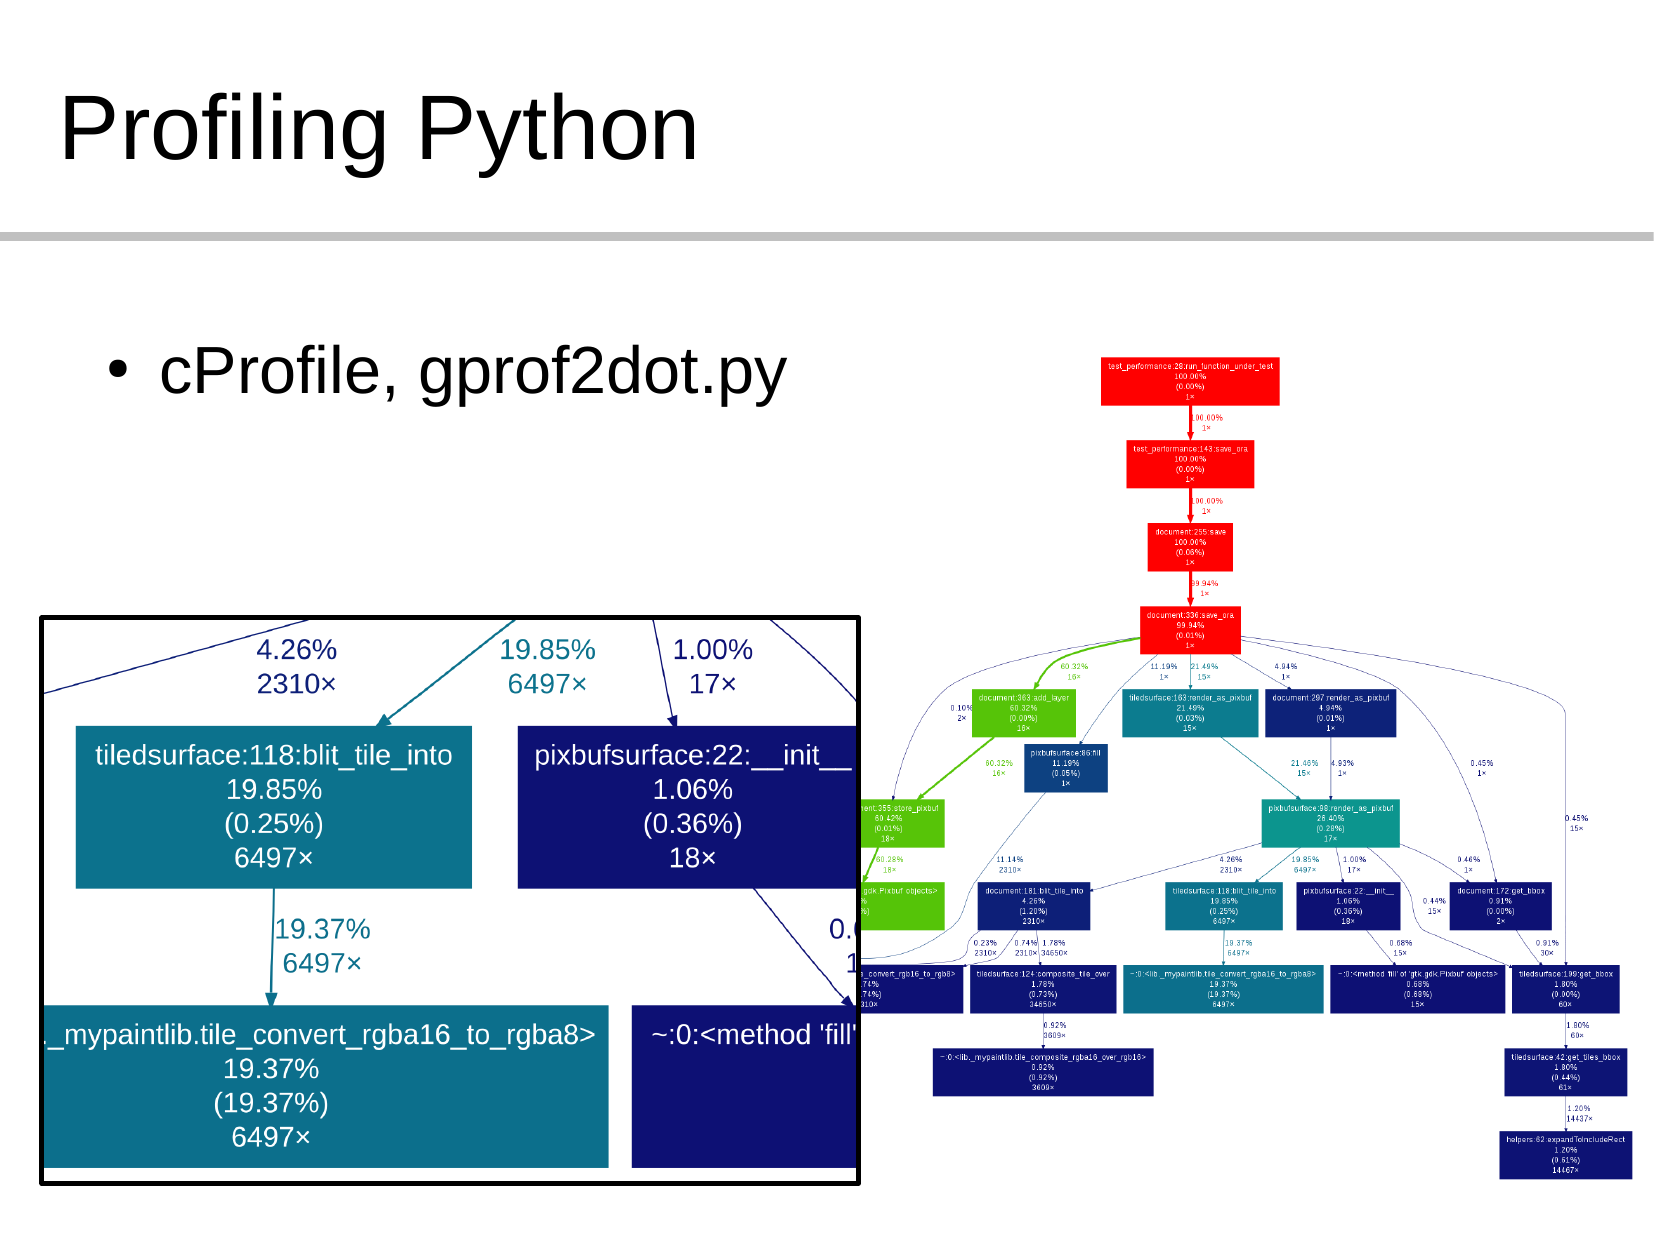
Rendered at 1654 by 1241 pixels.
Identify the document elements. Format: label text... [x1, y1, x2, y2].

title Profiling Python [59, 49, 1595, 207]
picture [620, 354, 1635, 1182]
picture [44, 620, 857, 1182]
list cProfile, gprof2dot.py [88, 333, 1571, 443]
